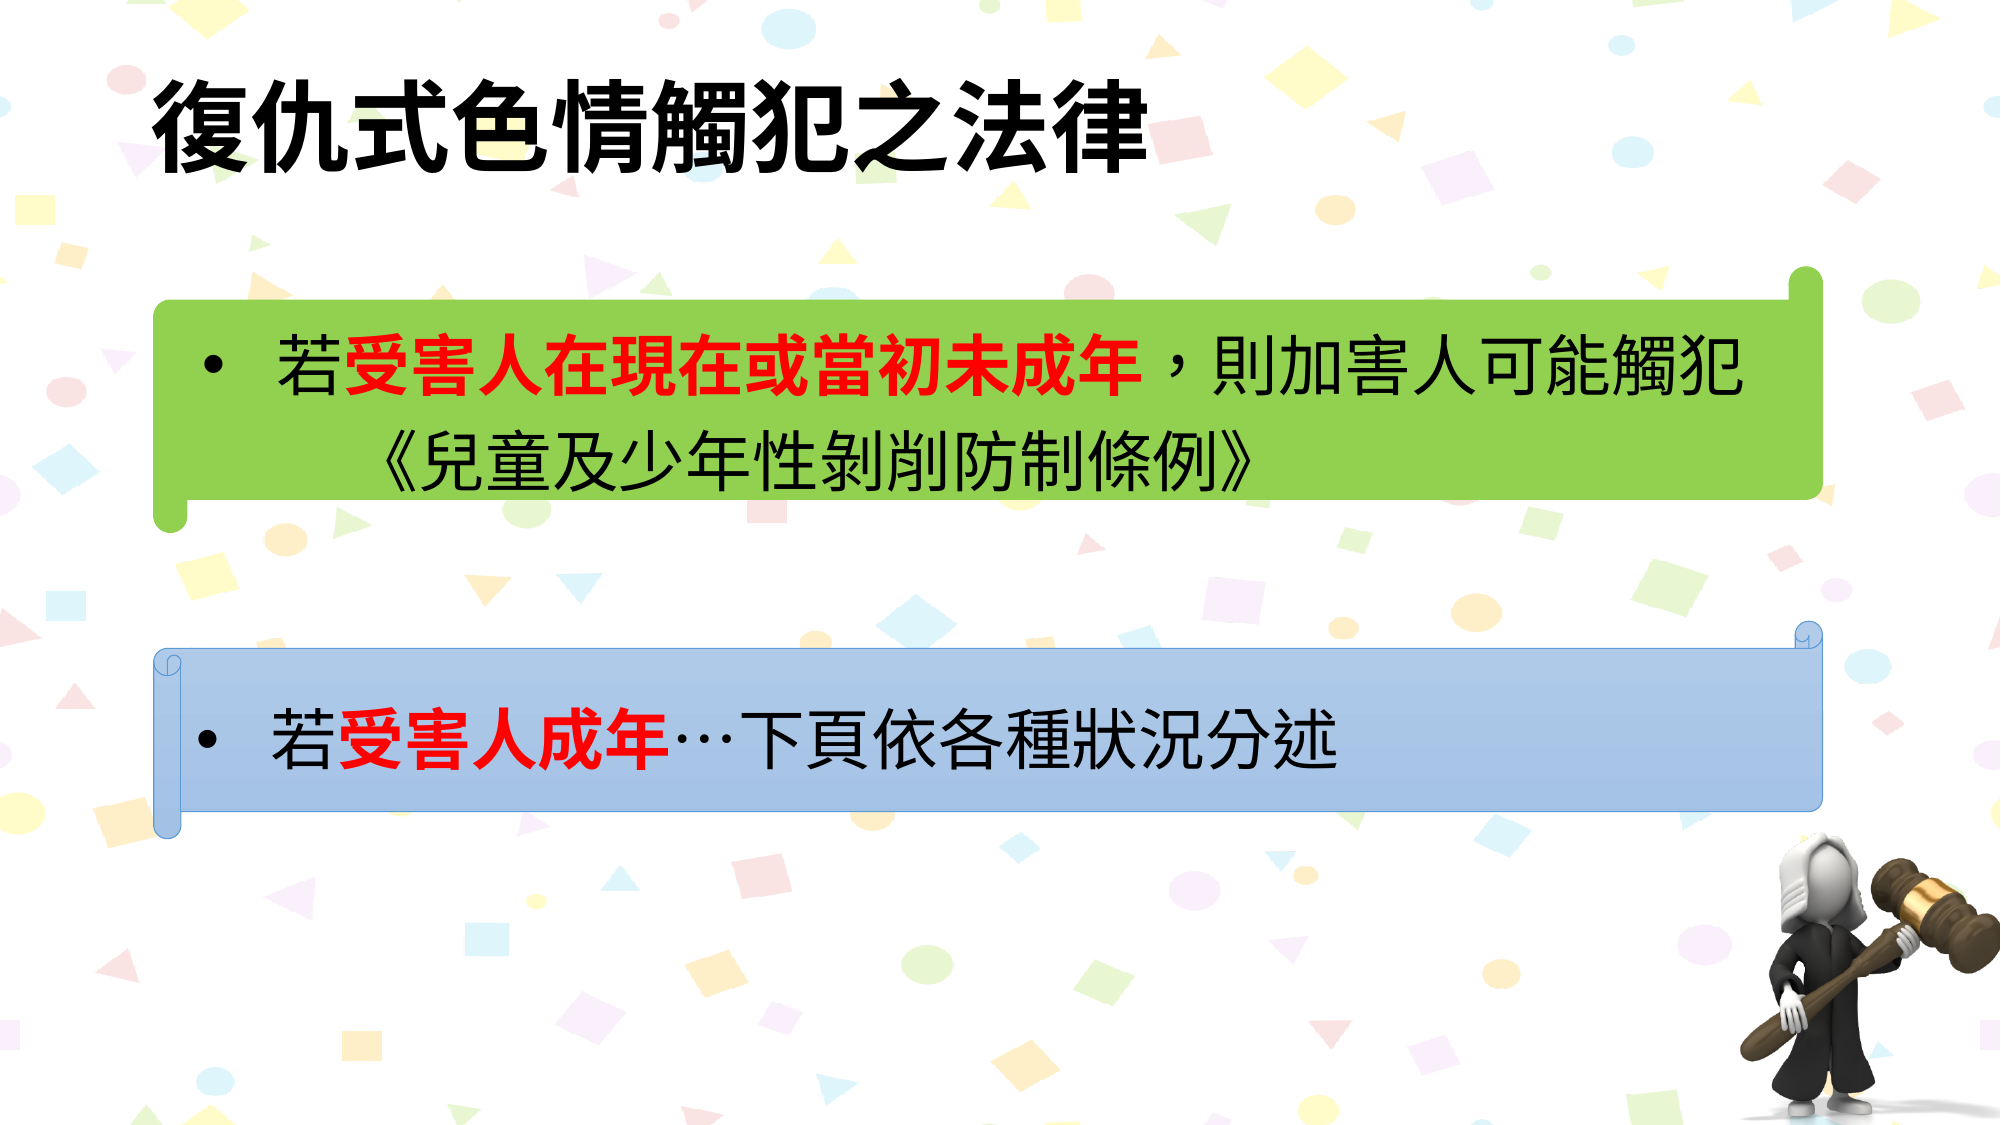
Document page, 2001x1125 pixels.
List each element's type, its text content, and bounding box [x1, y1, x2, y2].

text_box 若受害人在現在或當初未成年，則加害人可能觸犯《兒童及少年性剝削防制條例》 [153, 266, 1823, 533]
title 復仇式色情觸犯之法律 [135, 3, 1861, 222]
picture [1693, 821, 2000, 1125]
text_box 若受害人成年…下頁依各種狀況分述 [153, 621, 1823, 839]
